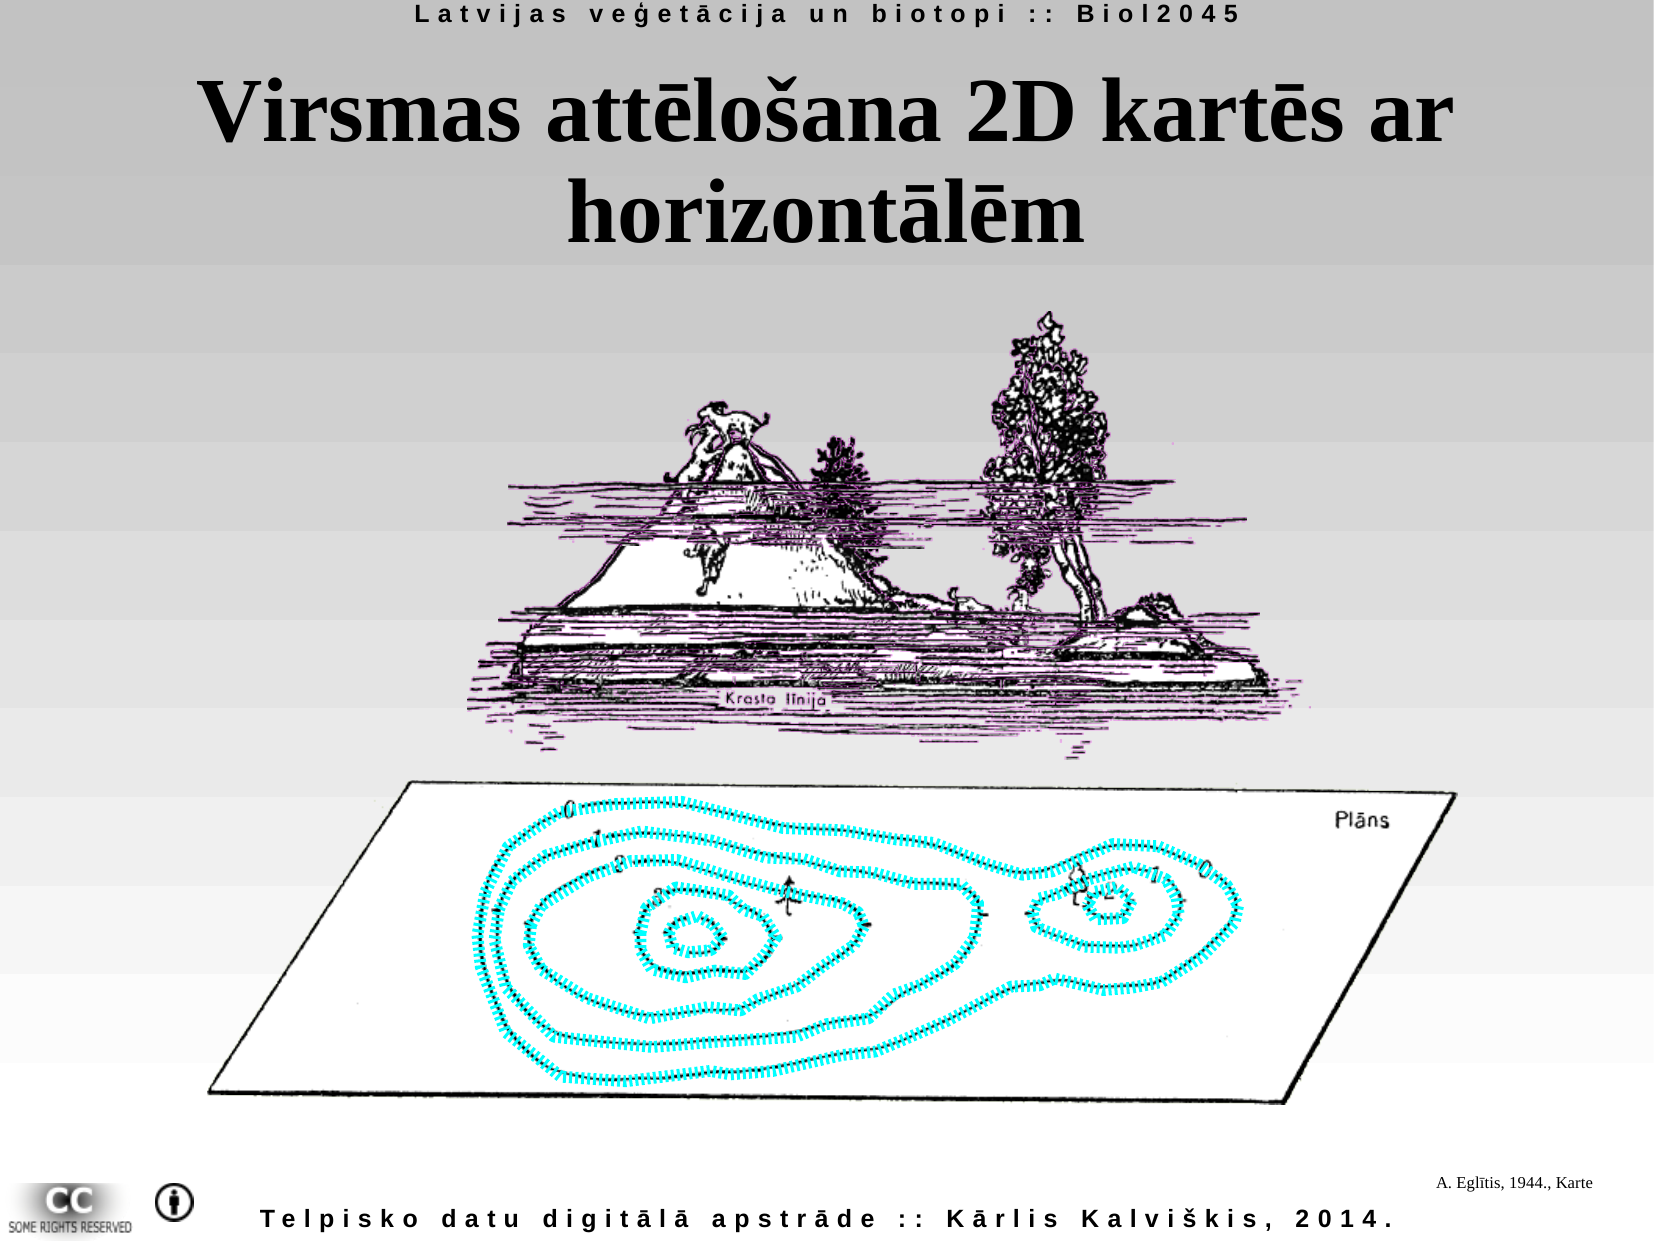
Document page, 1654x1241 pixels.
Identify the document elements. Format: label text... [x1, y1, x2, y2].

picture [0, 0, 1654, 59]
title Virsmas attēlošana 2D kartēs ar horizontālēm [0, 59, 1654, 328]
text_box A. Eglītis, 1944., Karte [1421, 1165, 1609, 1199]
picture [0, 311, 1654, 1241]
